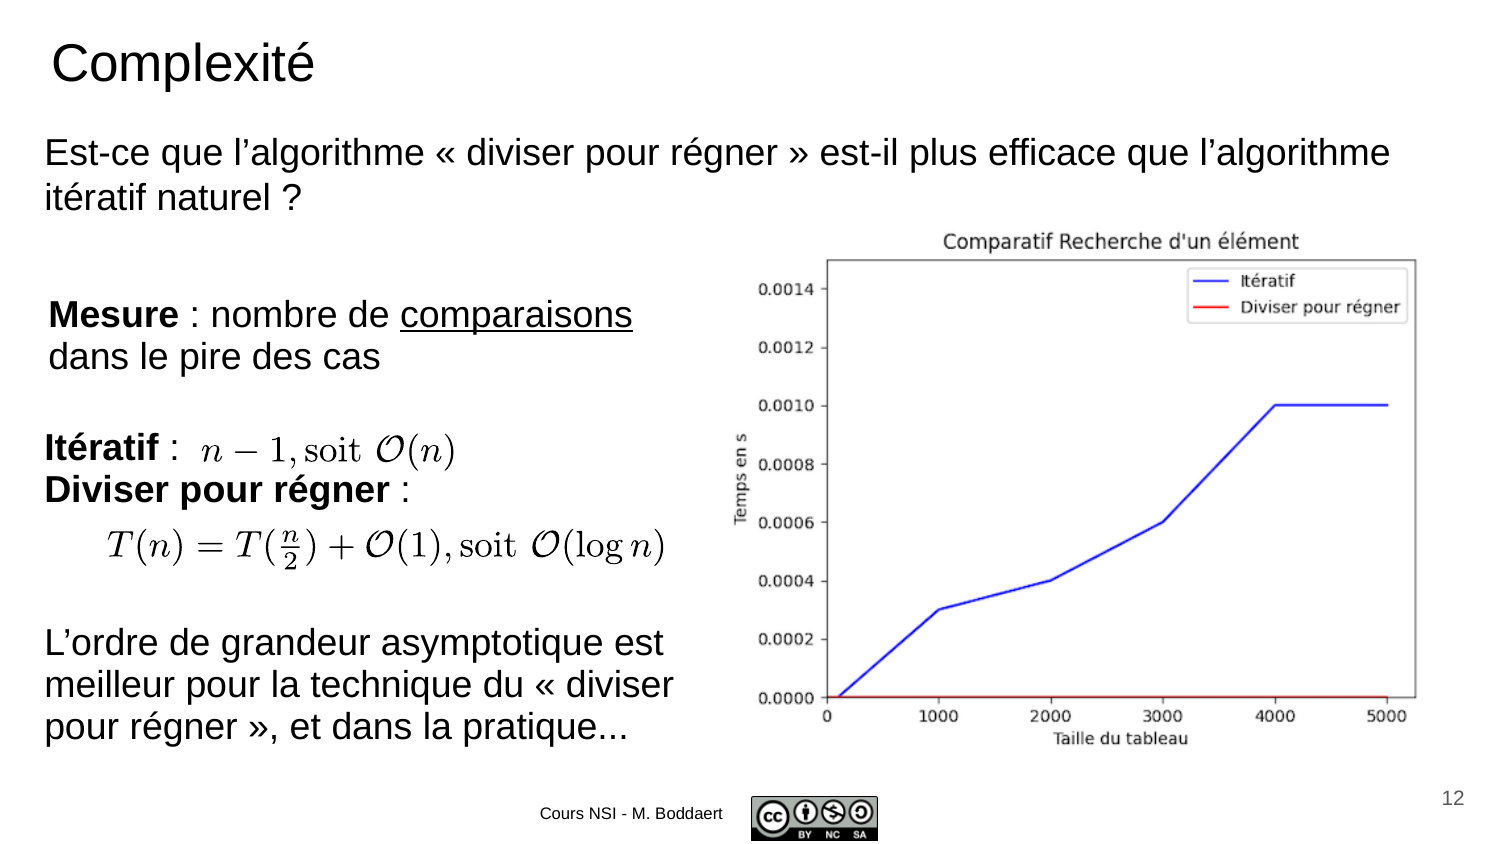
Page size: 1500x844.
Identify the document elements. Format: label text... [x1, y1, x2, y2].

text_box [107, 528, 664, 570]
picture [751, 796, 878, 841]
text_box Itératif : Diviser pour régner : [29, 419, 437, 522]
text_box Mesure : nombre de comparaisons dans le pire des cas [33, 286, 709, 388]
text_box L’ordre de grandeur asymptotique est meilleur pour la technique du « diviser pour régner », et dans la pratique... [29, 614, 732, 760]
title Complexité [51, 13, 1449, 108]
picture [732, 191, 1491, 760]
slide_number <numéro> [1389, 764, 1480, 830]
text_box [201, 433, 454, 471]
text_box Est-ce que l’algorithme « diviser pour régner » est-il plus efficace que l’algorithme itératif naturel ? [29, 120, 1477, 614]
